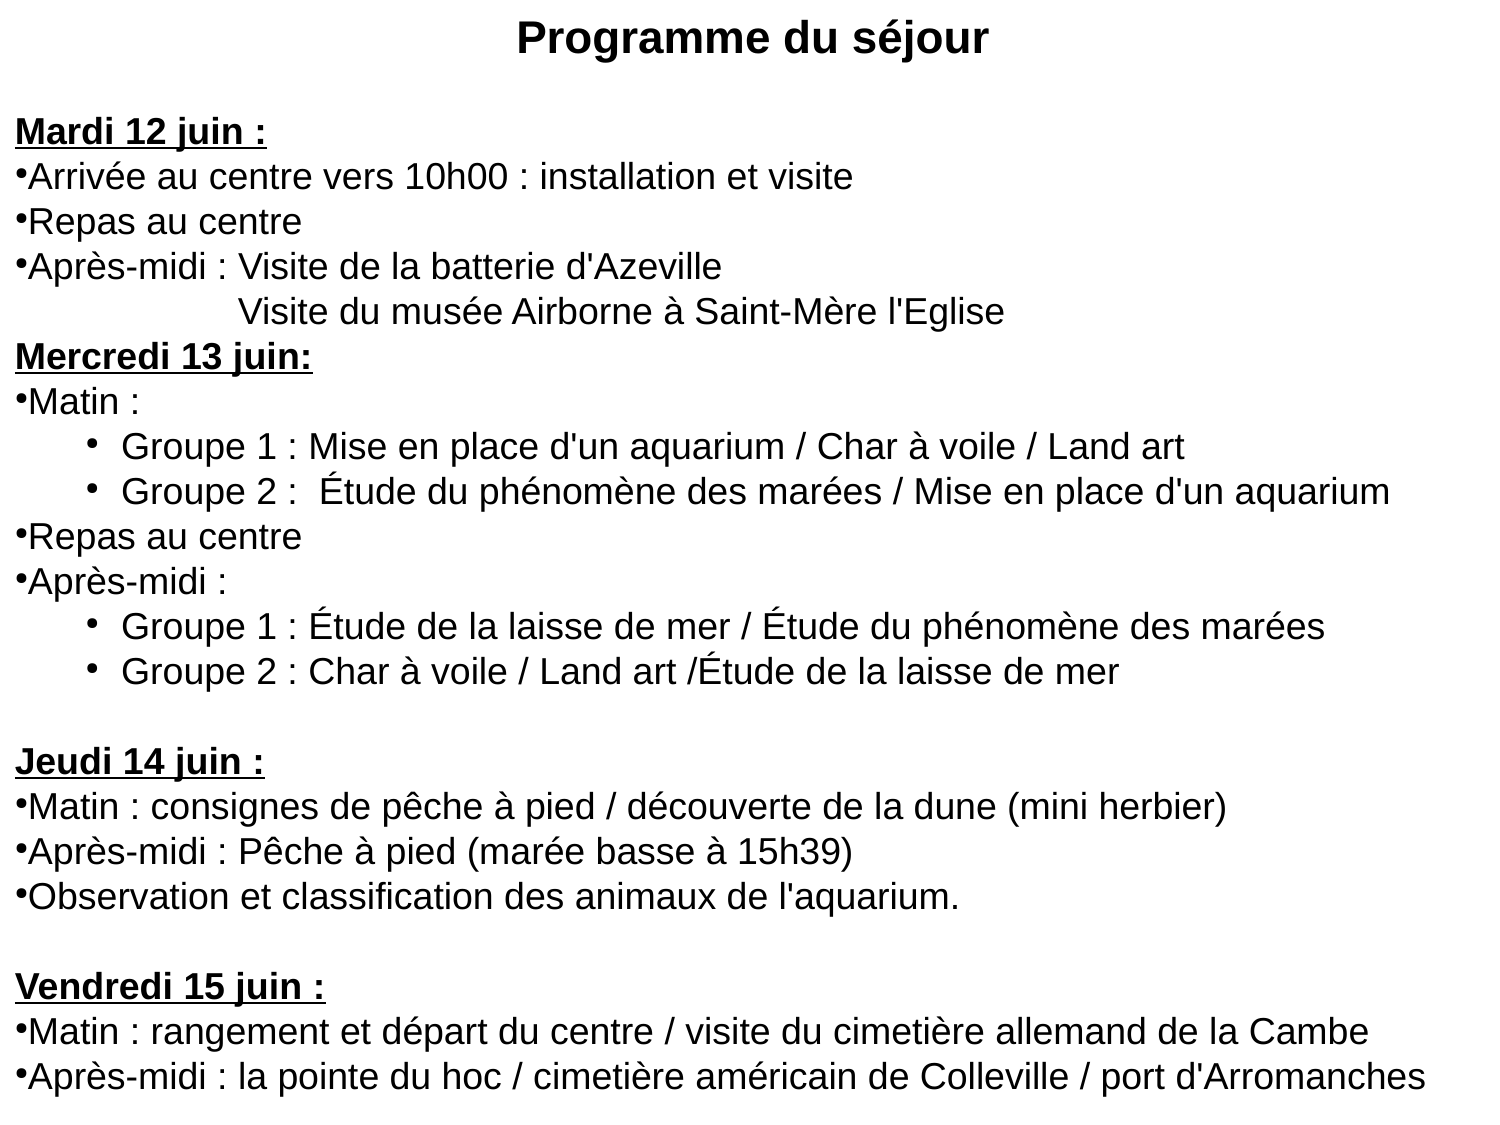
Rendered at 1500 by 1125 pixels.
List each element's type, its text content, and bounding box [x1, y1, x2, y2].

text_box Programme du séjour Mardi 12 juin : Arrivée au centre vers 10h00 : installation et visite Repas au centre Après-midi : Visite de la batterie d'Azeville Visite du musée Airborne à Saint-Mère l'Eglise Mercredi 13 juin: Matin : Groupe 1 : Mise en place d'un aquarium / Char à voile / Land art Groupe 2 : Étude du phénomène des marées / Mise en place d'un aquarium Repas au centre Après-midi : Groupe 1 : Étude de la laisse de mer / Étude du phénomène des marées Groupe 2 : Char à voile / Land art /Étude de la laisse de mer Jeudi 14 juin : Matin : consignes de pêche à pied / découverte de la dune (mini herbier) Après-midi : Pêche à pied (marée basse à 15h39) Observation et classification des animaux de l'aquarium. Vendredi 15 juin : Matin : rangement et départ du centre / visite du cimetière allemand de la Cambe Après-midi : la pointe du hoc / cimetière américain de Colleville / port d'Arromanches [0, 0, 1500, 1125]
